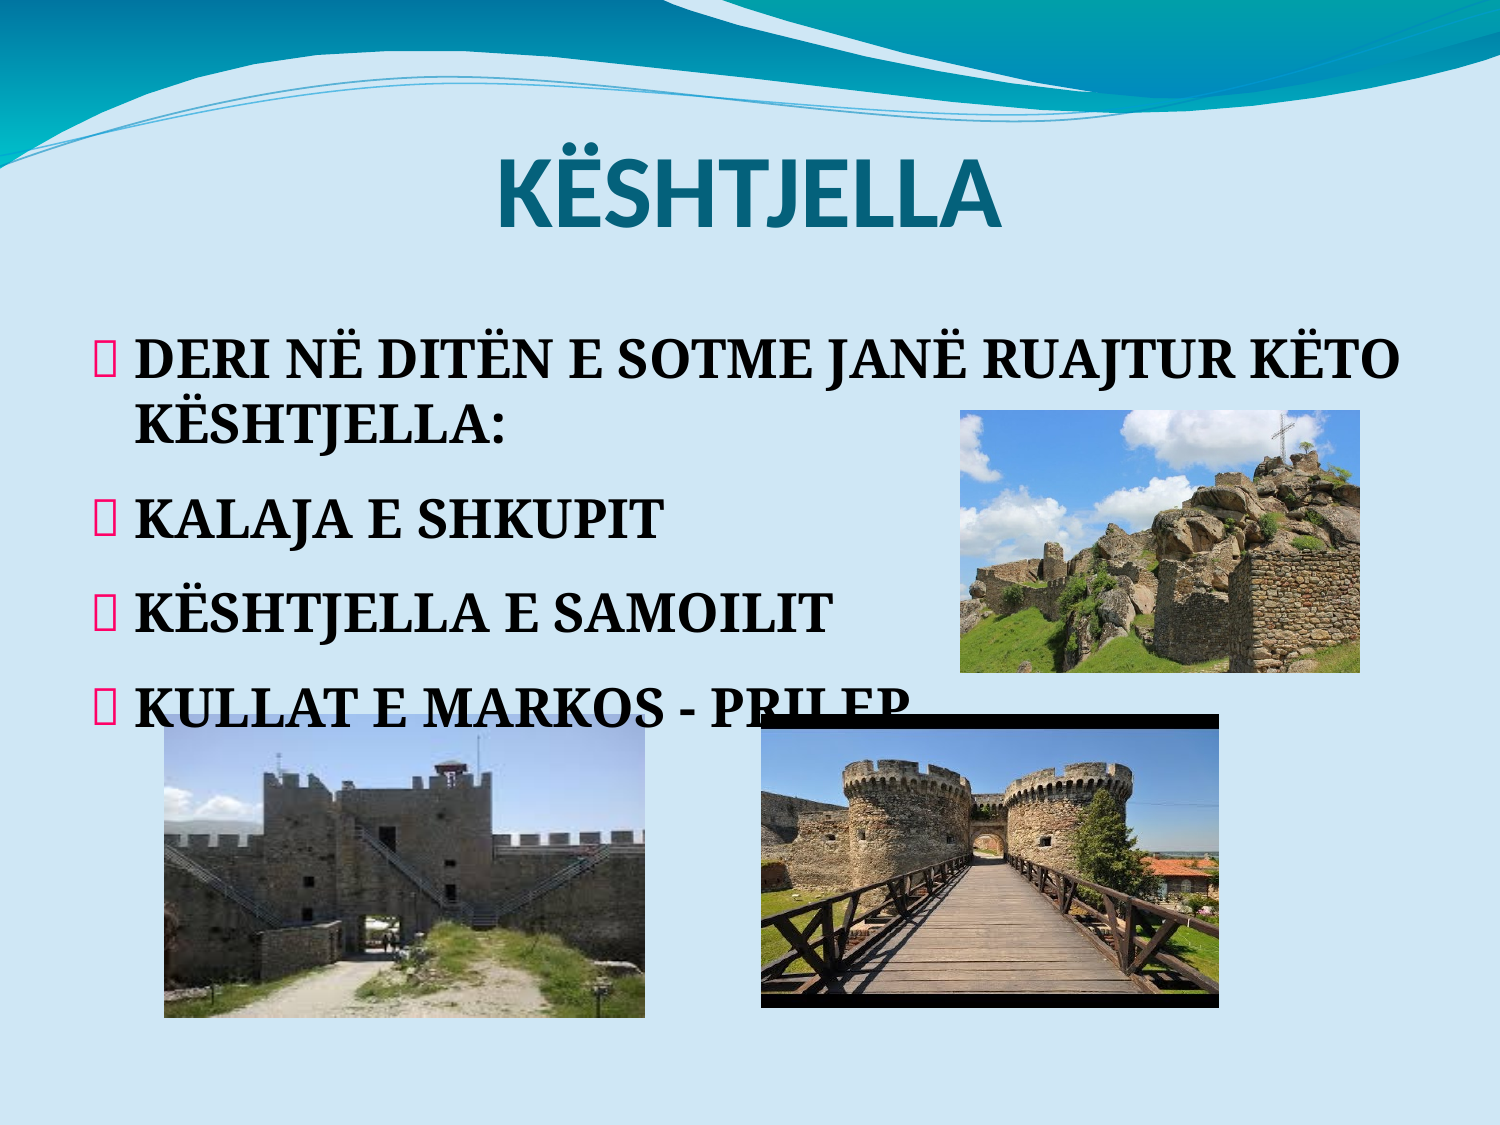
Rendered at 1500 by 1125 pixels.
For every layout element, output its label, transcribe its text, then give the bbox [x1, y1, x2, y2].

title KËSHTJELLA [75, 115, 1425, 303]
list DERI NË DITËN E SOTME JANË RUAJTUR KËTO KËSHTJELLA: KALAJA E SHKUPIT KËSHTJELLA E SAMOILIT KULLAT E MARKOS - PRILEP [75, 317, 1425, 1038]
picture [960, 410, 1360, 673]
